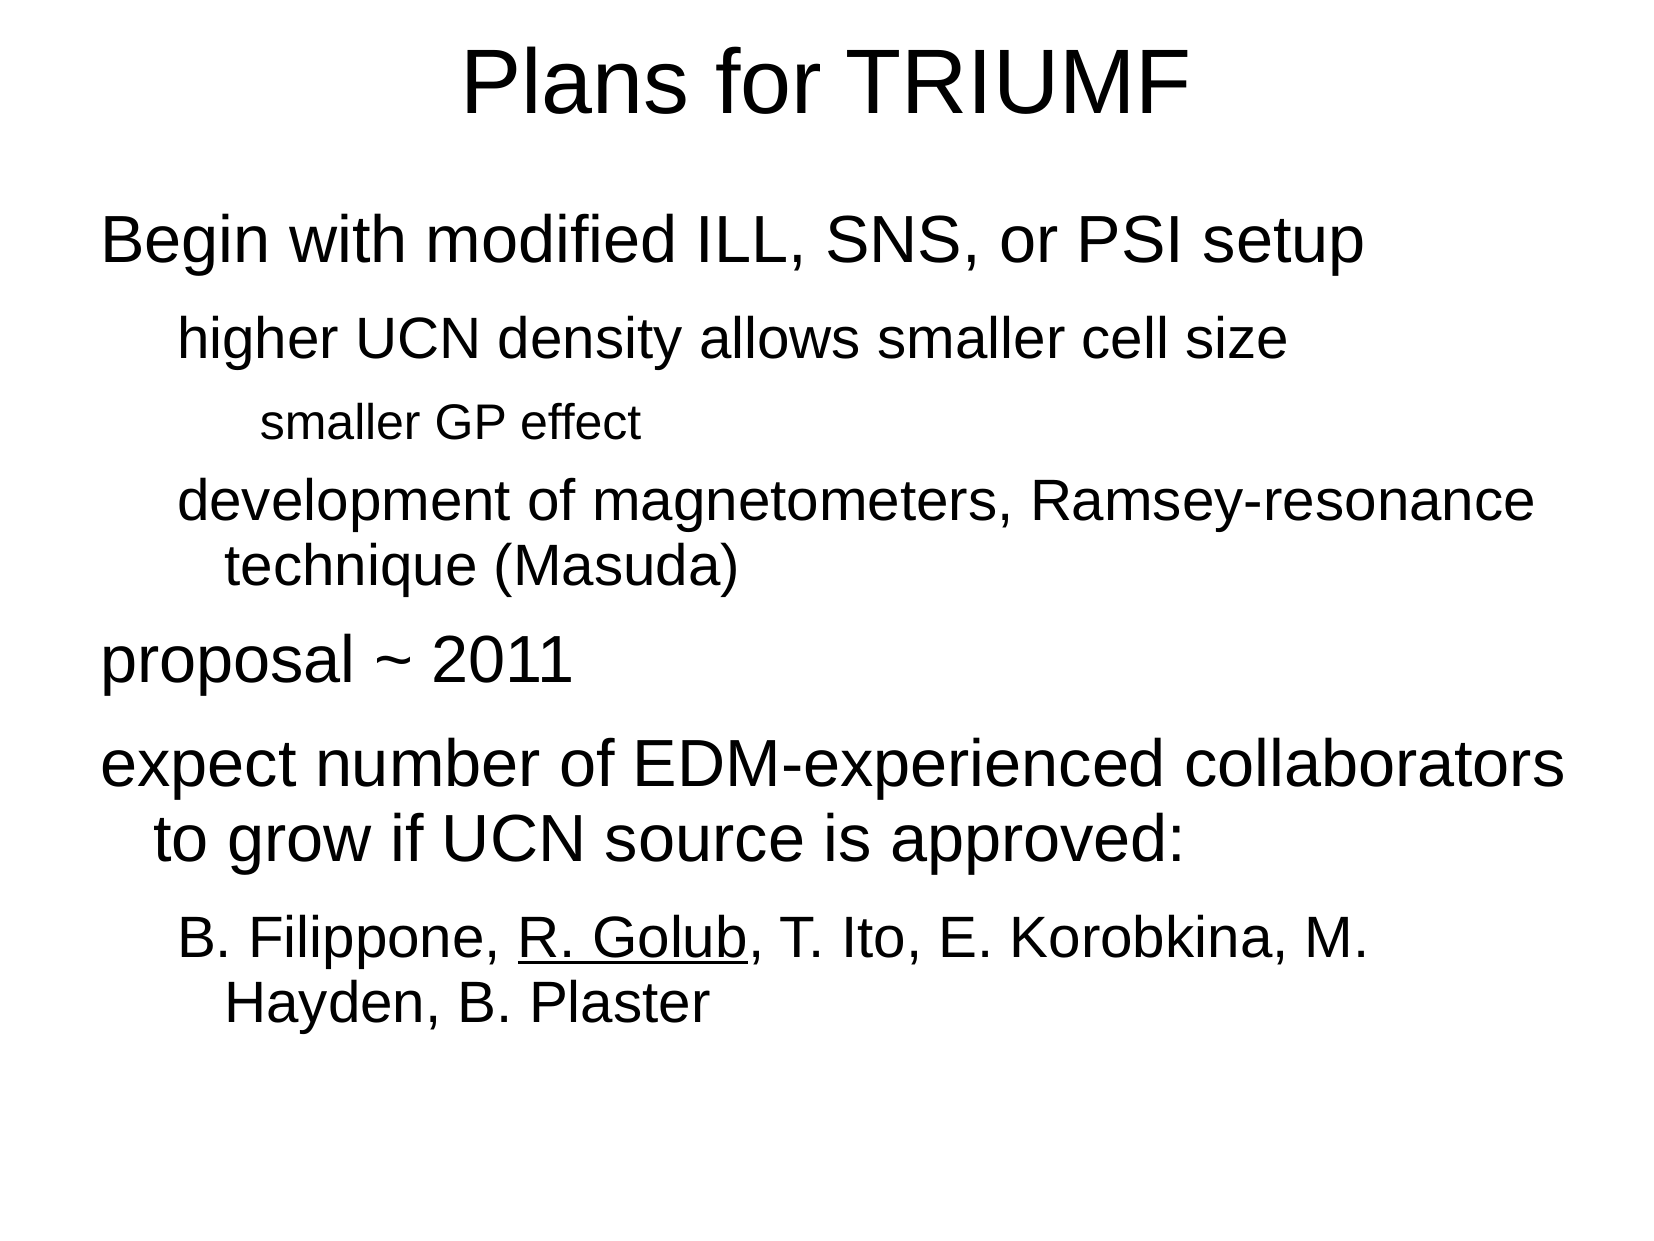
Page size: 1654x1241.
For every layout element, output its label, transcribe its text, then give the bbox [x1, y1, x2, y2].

list Begin with modified ILL, SNS, or PSI setup higher UCN density allows smaller cell size smaller GP effect development of magnetometers, Ramsey-resonance technique (Masuda) proposal ~ 2011 expect number of EDM-experienced collaborators to grow if UCN source is approved: B. Filippone, R. Golub, T. Ito, E. Korobkina, M. Hayden, B. Plaster [82, 201, 1571, 1195]
title Plans for TRIUMF [82, 17, 1571, 146]
